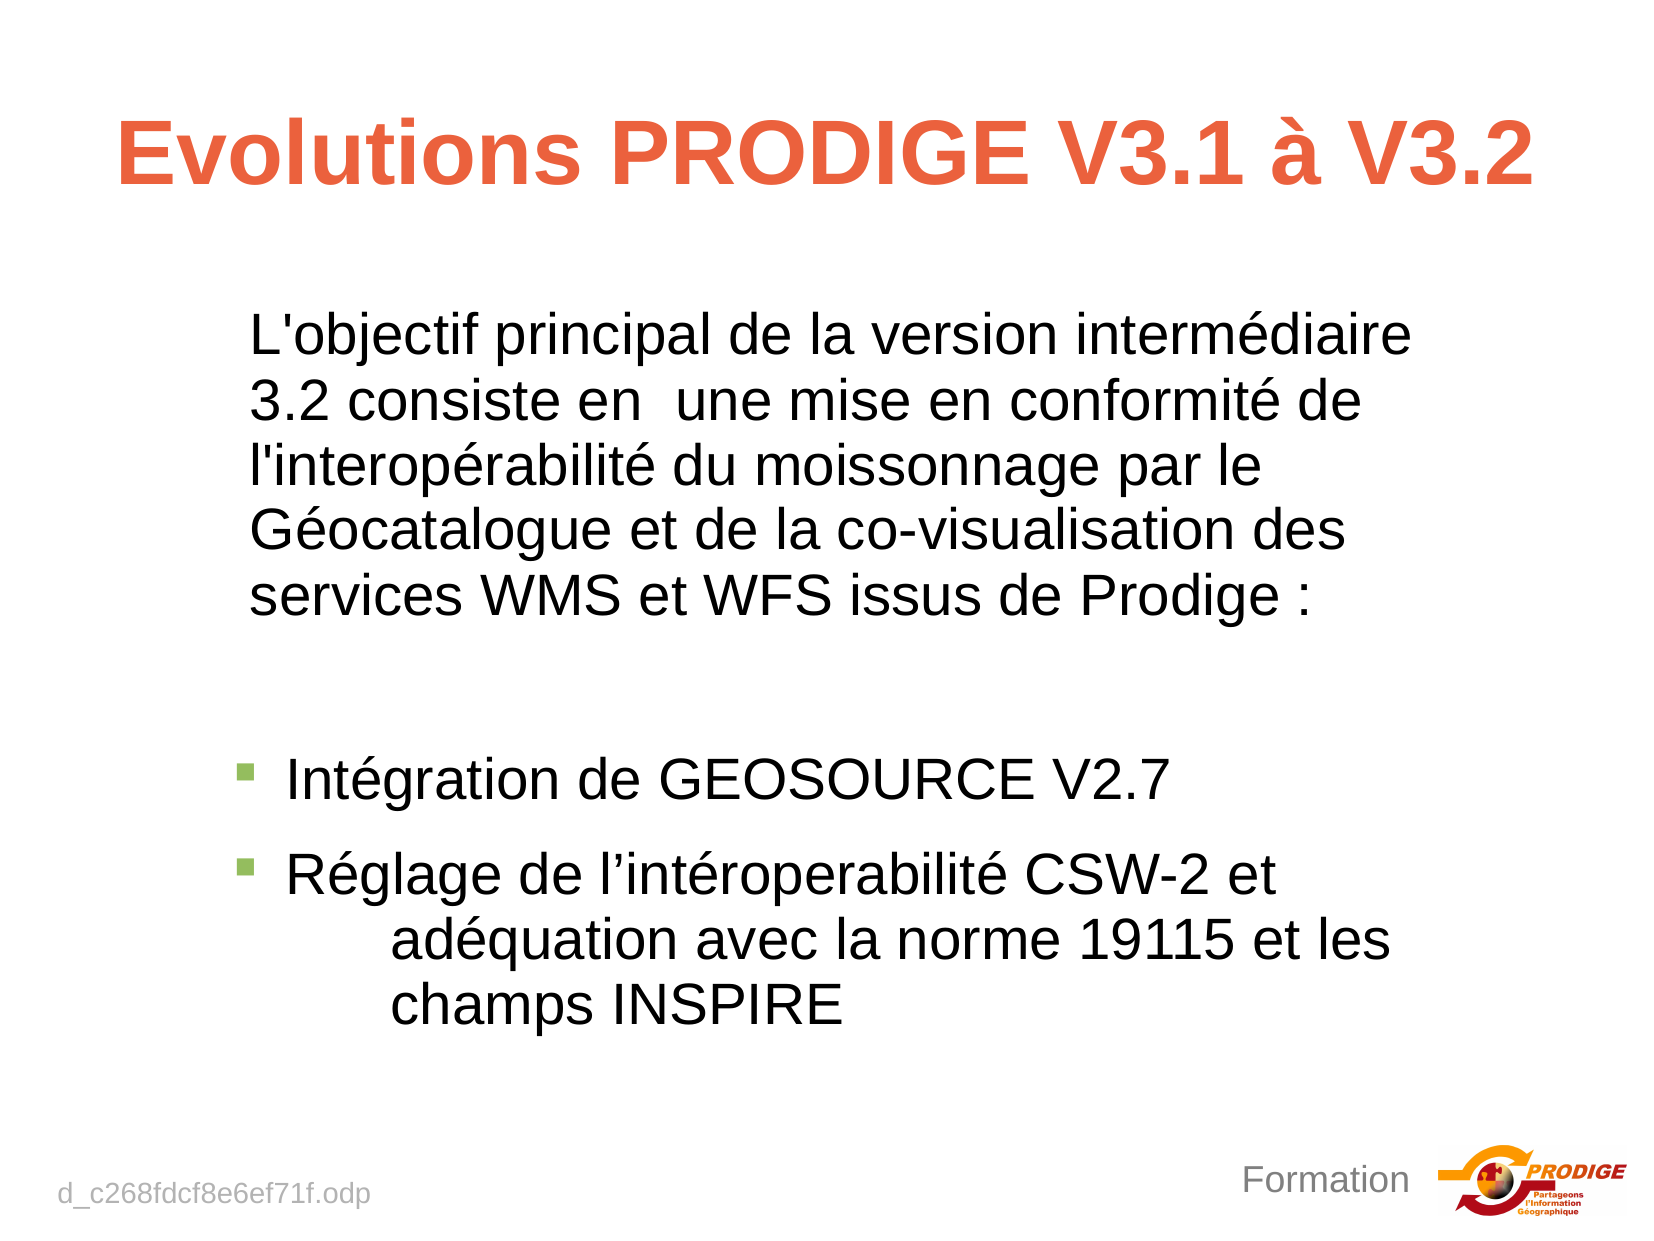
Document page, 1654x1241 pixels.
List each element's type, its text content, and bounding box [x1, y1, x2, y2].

picture [1438, 1145, 1627, 1216]
title Evolutions PRODIGE V3.1 à V3.2 [82, 49, 1571, 257]
list L'objectif principal de la version intermédiaire 3.2 consiste en une mise en conformité de l'interopérabilité du moissonnage par le Géocatalogue et de la co-visualisation des services WMS et WFS issus de Prodige : Intégration de GEOSOURCE V2.7 Réglage de l’intéroperabilité CSW-2 et adéquation avec la norme 19115 et les champs INSPIRE [179, 302, 1509, 1130]
